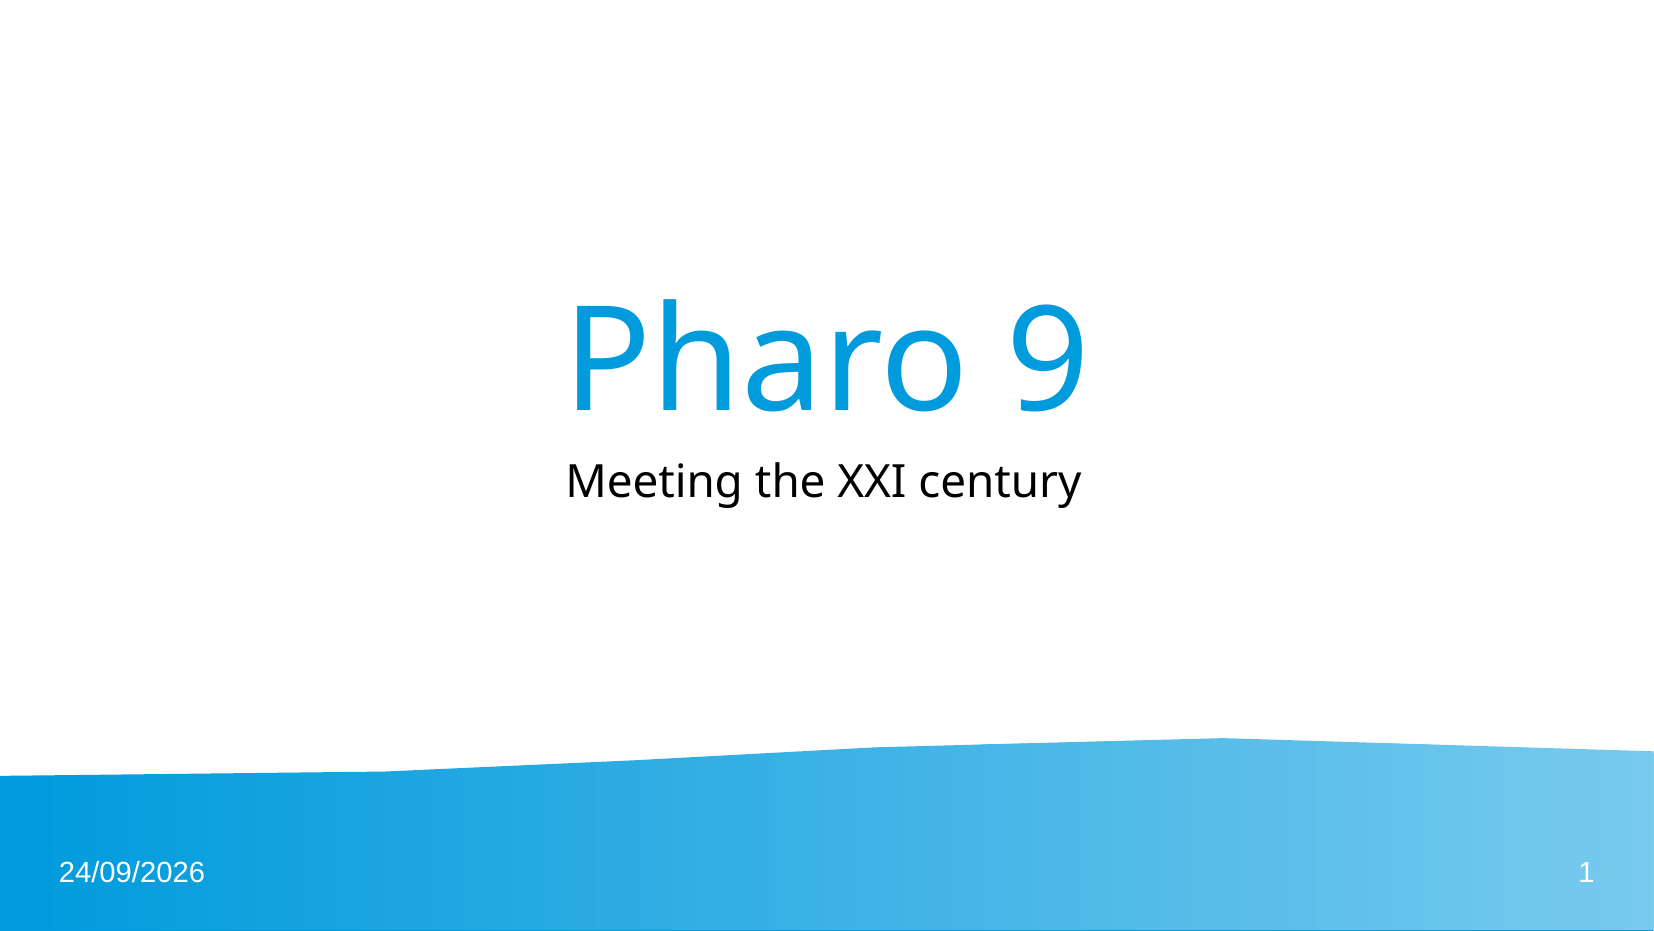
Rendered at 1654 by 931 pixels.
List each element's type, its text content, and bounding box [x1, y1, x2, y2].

title Pharo 9 [88, 265, 1565, 443]
text_box Meeting the XXI century [490, 441, 1157, 532]
